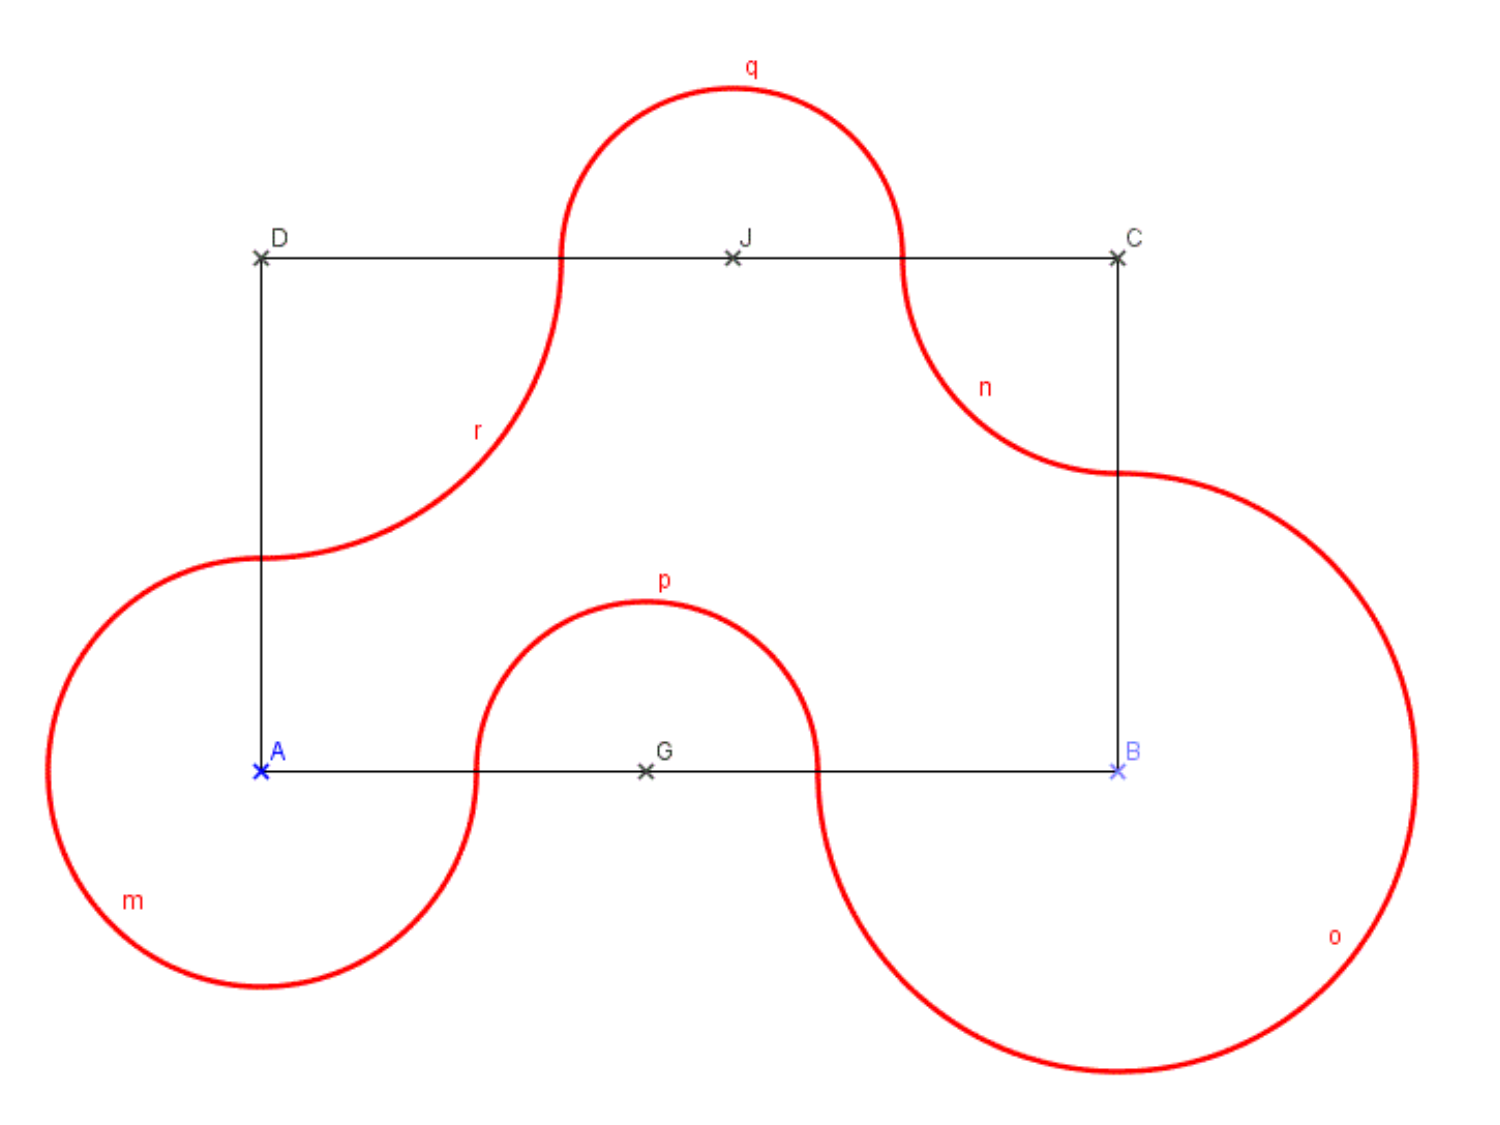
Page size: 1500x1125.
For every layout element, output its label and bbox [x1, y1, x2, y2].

picture [29, 30, 1436, 1094]
